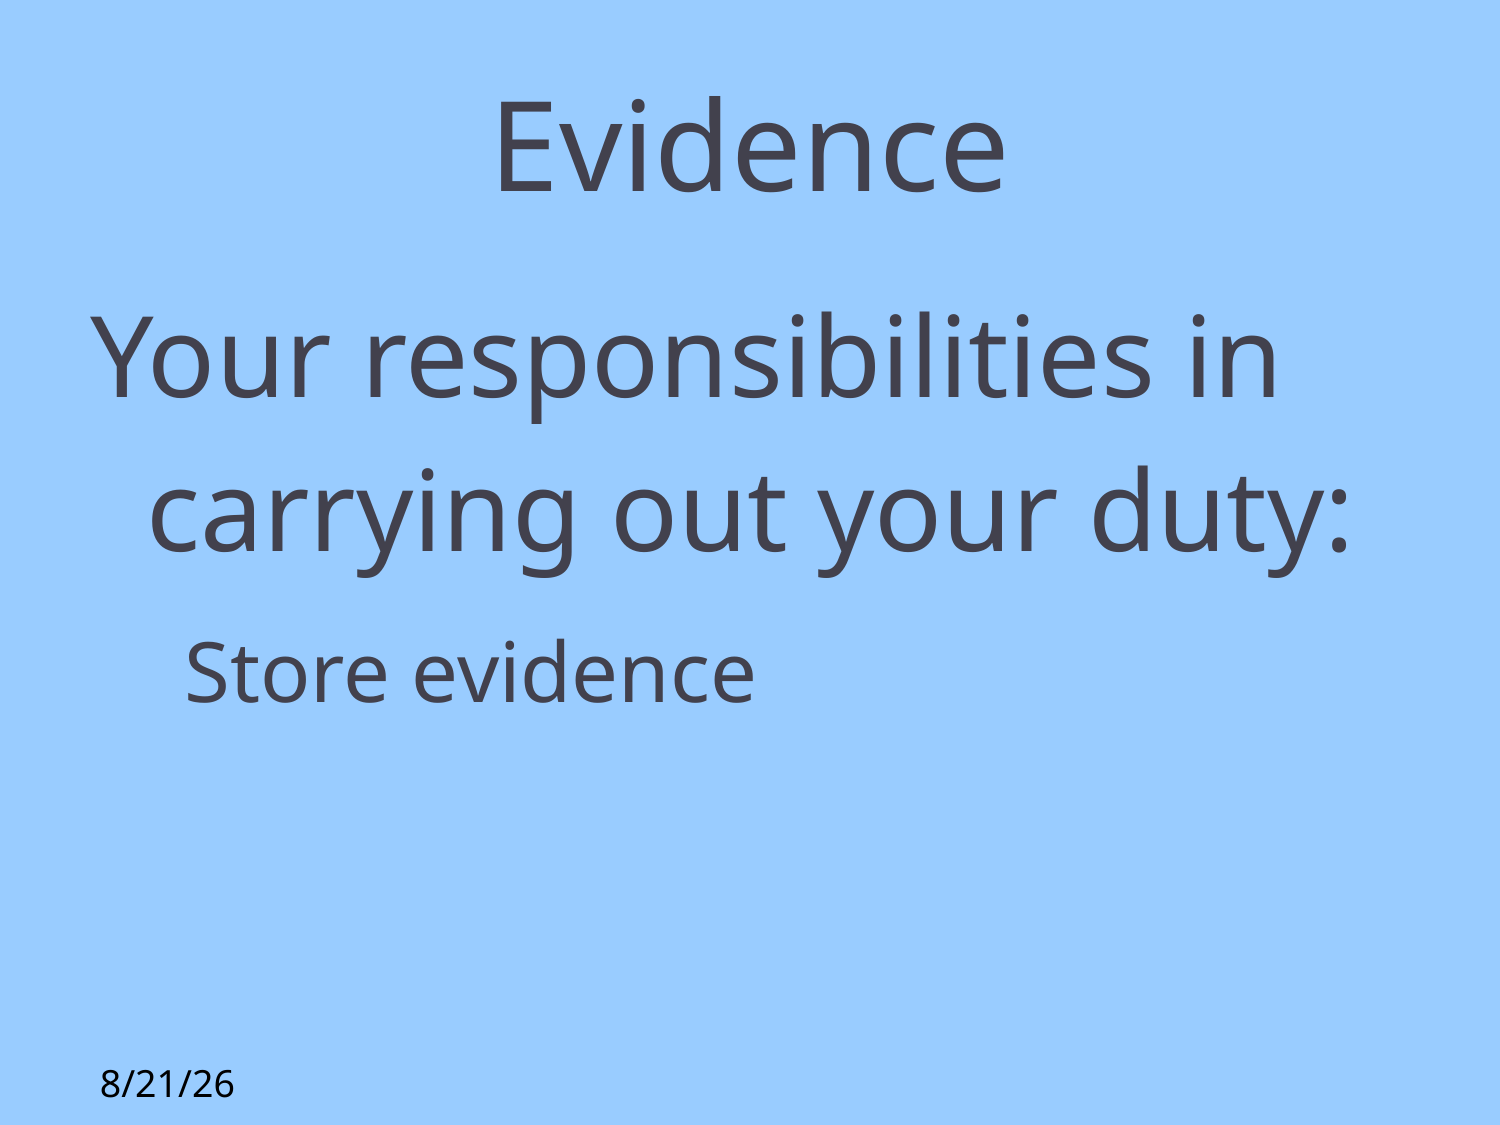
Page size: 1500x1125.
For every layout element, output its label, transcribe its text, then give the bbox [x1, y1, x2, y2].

list Your responsibilities in carrying out your duty: Store evidence [75, 262, 1425, 1028]
title Evidence [75, 33, 1425, 244]
